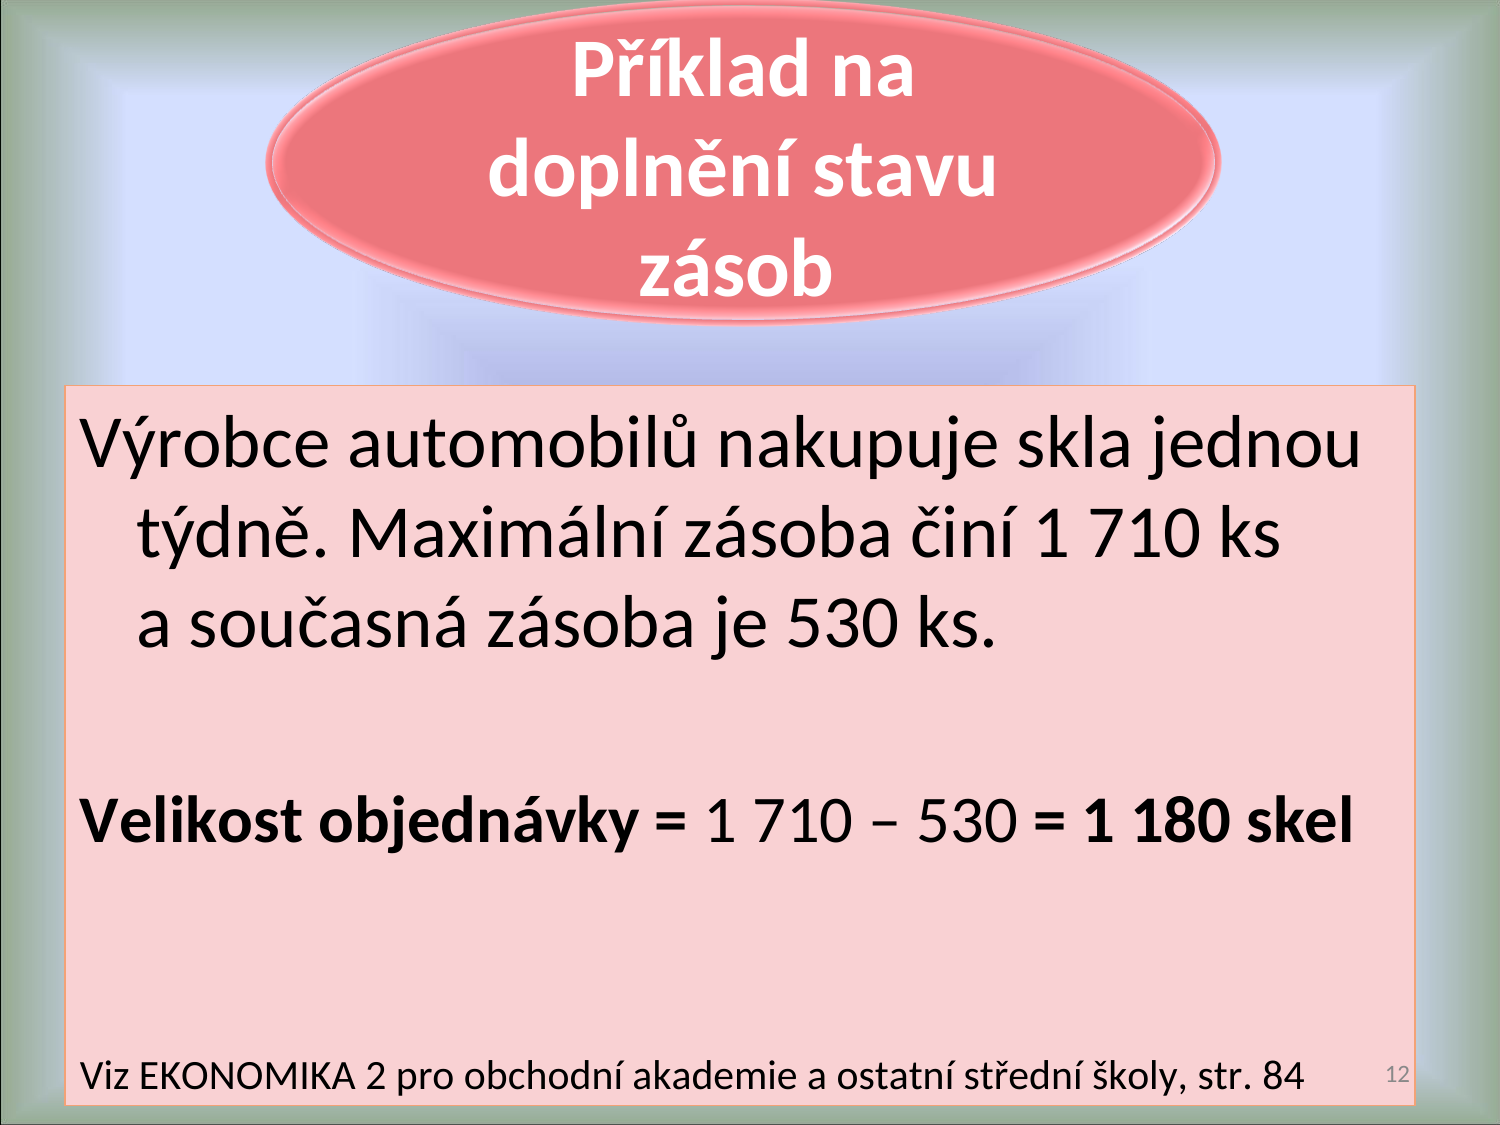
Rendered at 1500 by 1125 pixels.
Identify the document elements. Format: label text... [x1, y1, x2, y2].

text_box <číslo> [1074, 1042, 1426, 1103]
list Výrobce automobilů nakupuje skla jednou týdně. Maximální zásoba činí 1 710 ks a současná zásoba je 530 ks. Velikost objednávky = 1 710 – 530 = 1 180 skel Viz EKONOMIKA 2 pro obchodní akademie a ostatní střední školy, str. 84 [64, 385, 1415, 1106]
picture [0, 0, 1500, 1125]
text_box Příklad na doplnění stavu zásob [405, 47, 1083, 279]
